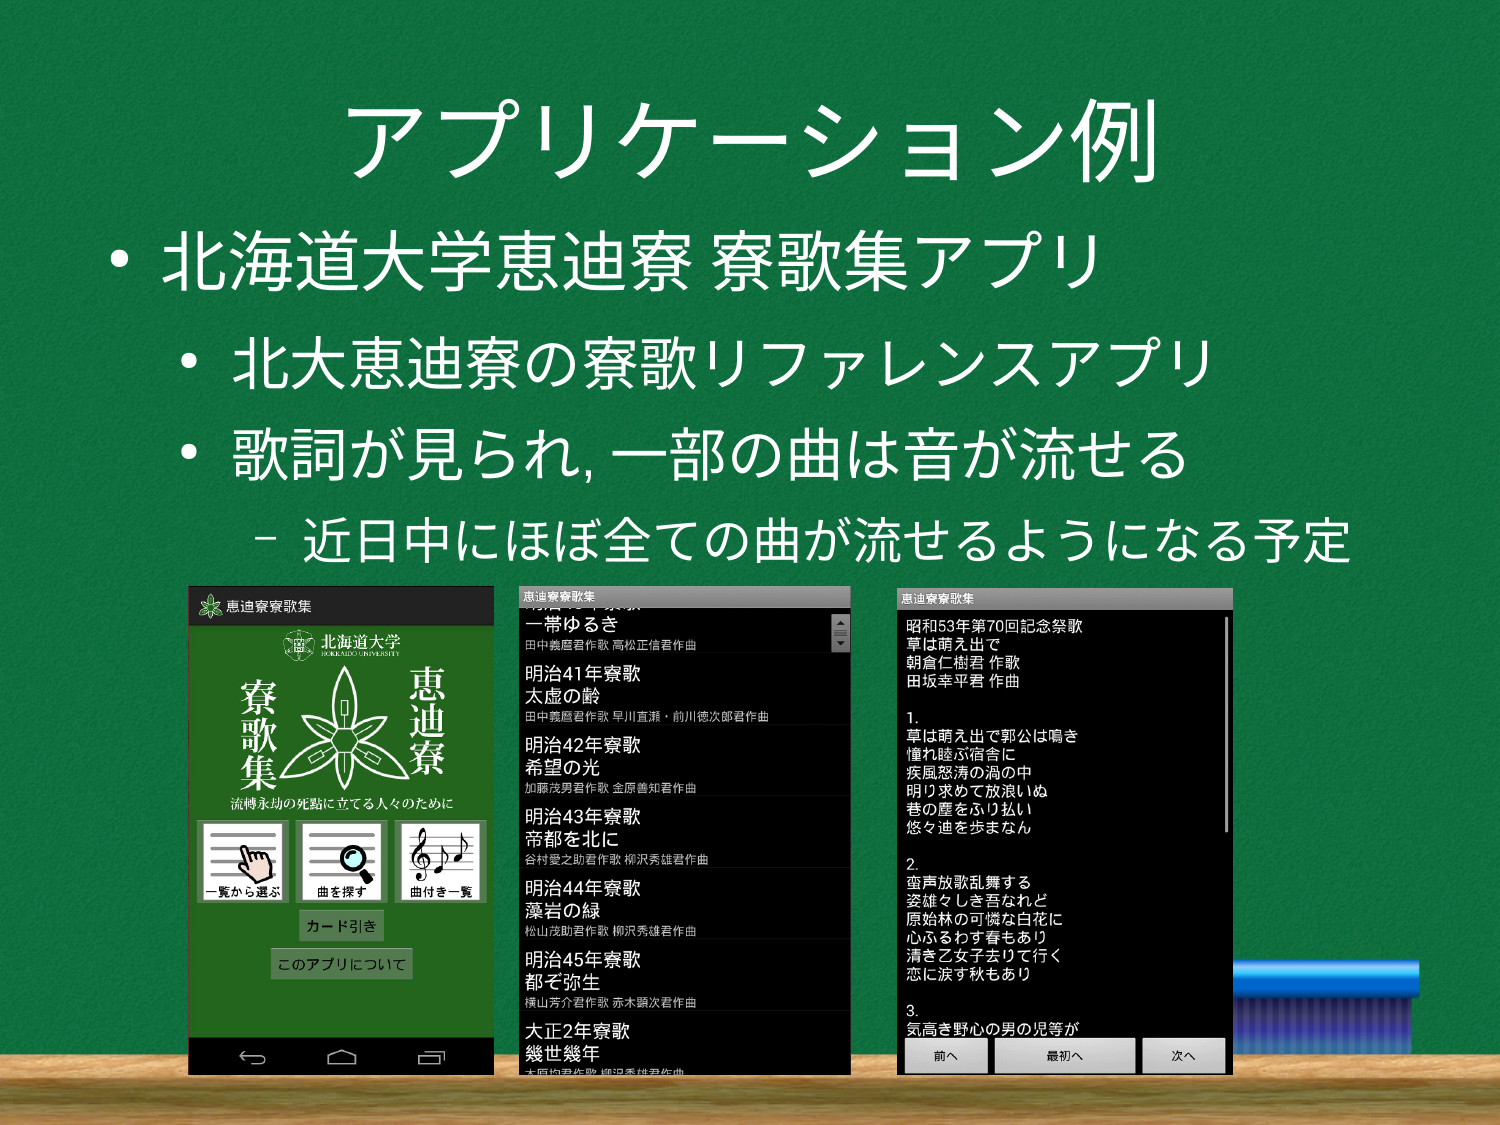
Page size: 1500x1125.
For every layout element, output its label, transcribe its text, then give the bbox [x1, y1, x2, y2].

picture [0, 0, 1500, 1125]
list 北海道大学恵迪寮 寮歌集アプリ 北大恵迪寮の寮歌リファレンスアプリ 歌詞が見られ, 一部の曲は音が流せる 近日中にほぼ全ての曲が流せるようになる予定 [75, 233, 1425, 955]
title アプリケーション例 [75, 45, 1425, 233]
